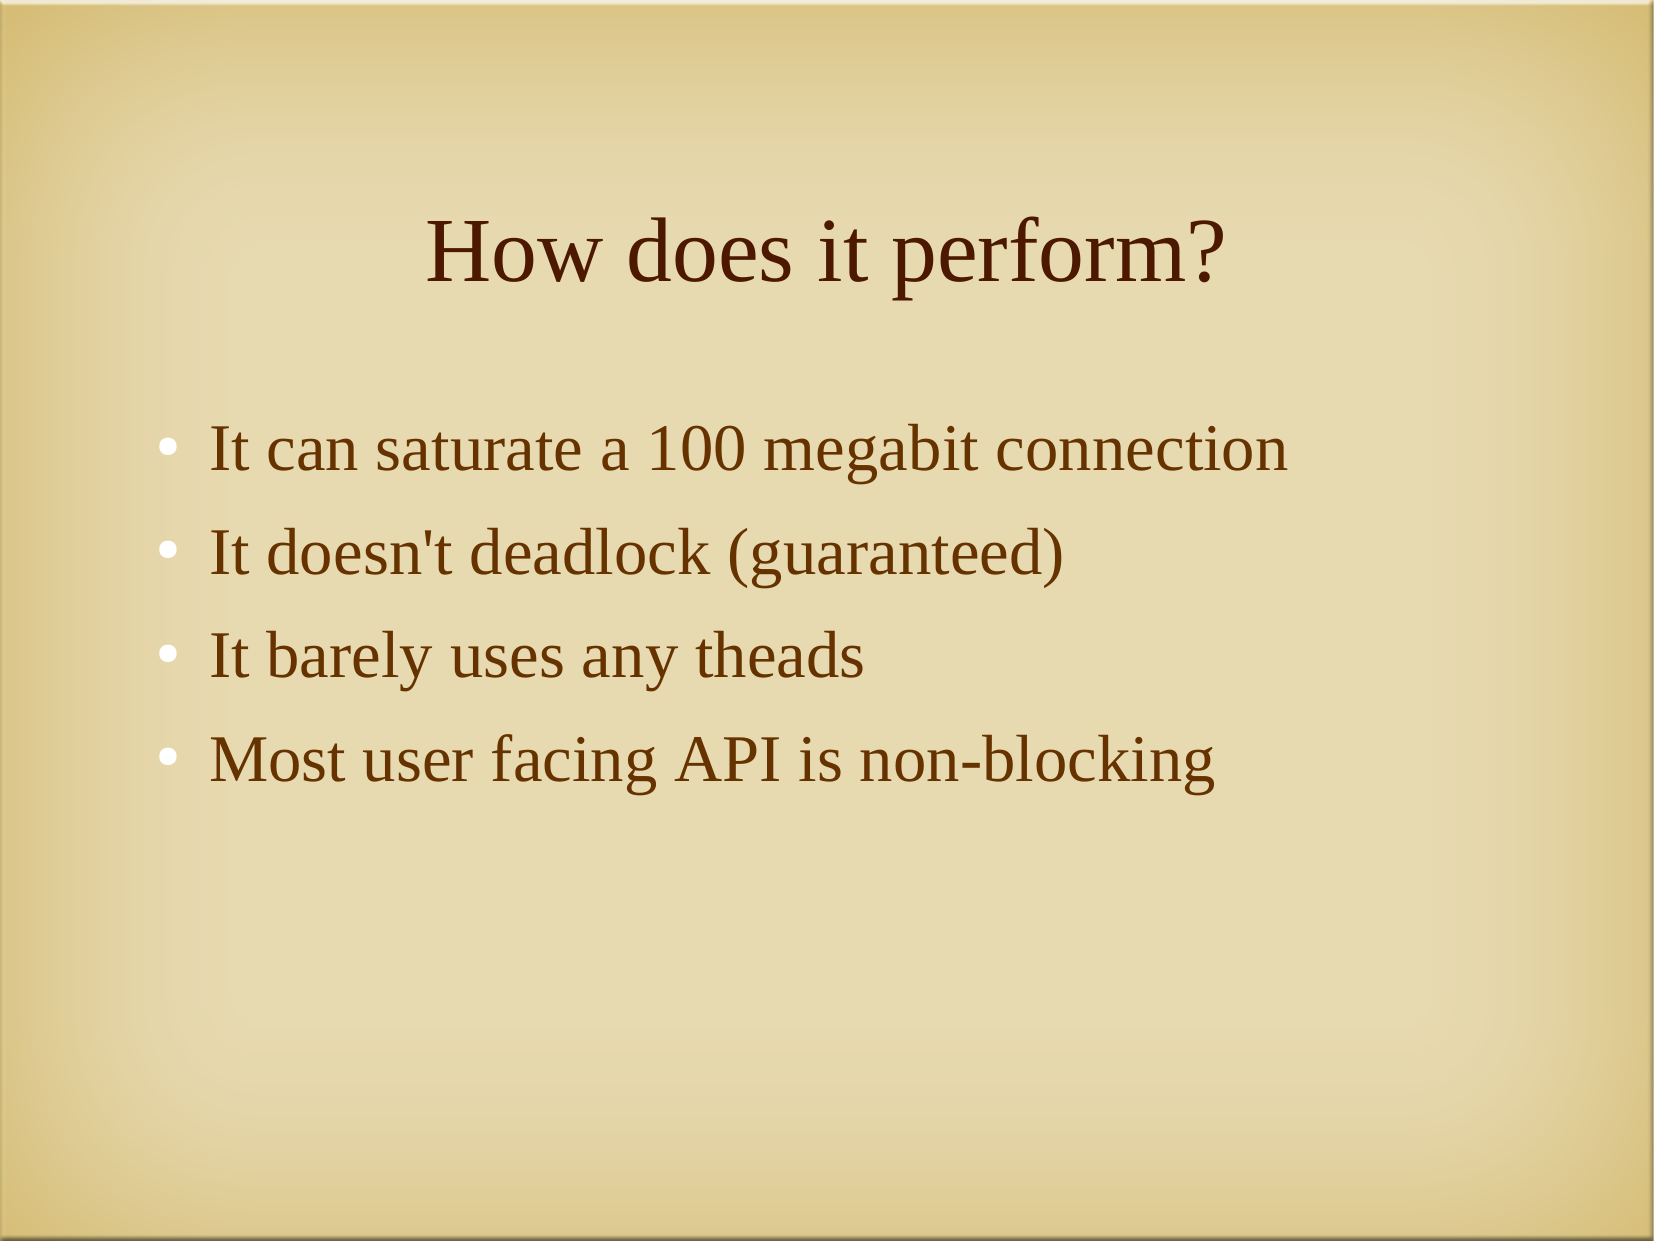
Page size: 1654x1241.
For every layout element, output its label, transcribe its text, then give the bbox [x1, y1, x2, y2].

title How does it perform? [120, 147, 1533, 355]
list It can saturate a 100 megabit connection It doesn't deadlock (guaranteed) It barely uses any theads Most user facing API is non-blocking [120, 411, 1533, 796]
picture [0, 0, 1654, 1241]
